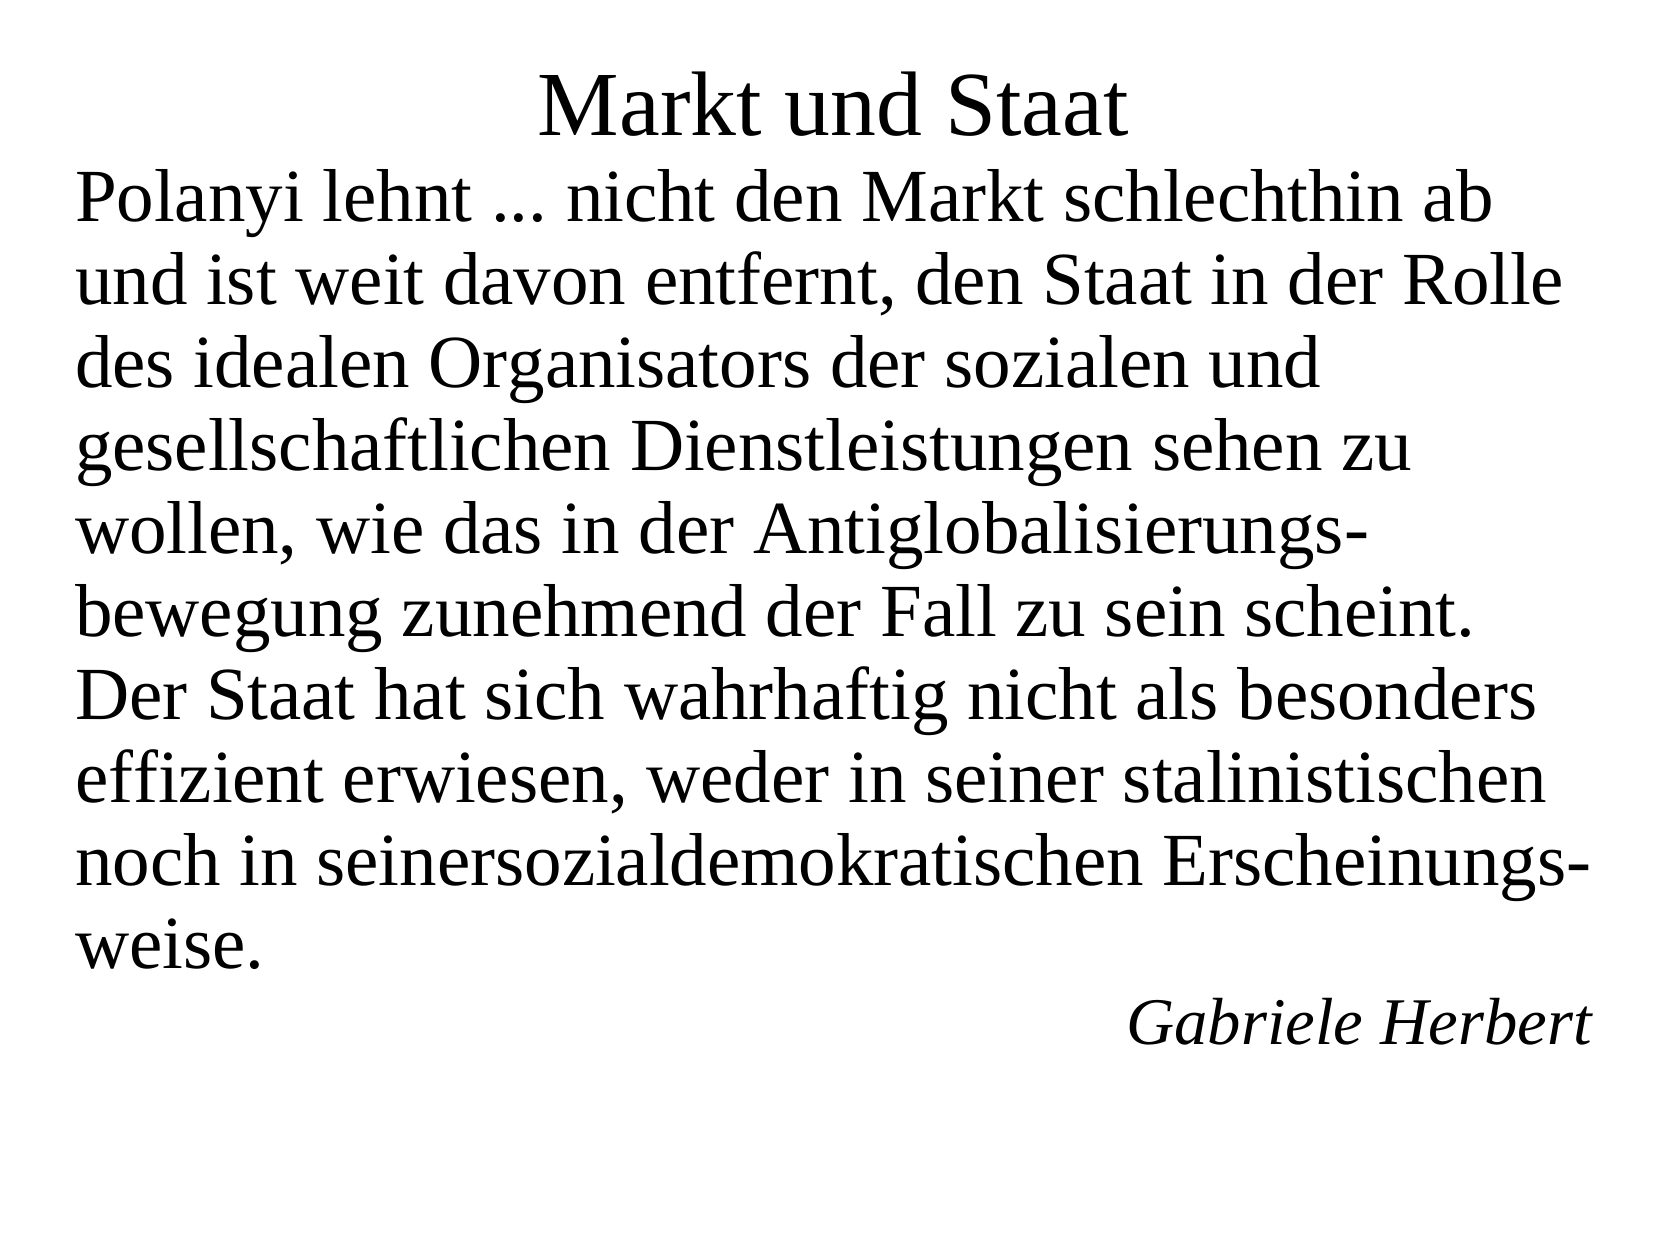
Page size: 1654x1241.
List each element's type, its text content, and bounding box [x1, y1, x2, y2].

text_box Markt und Staat Polanyi lehnt ... nicht den Markt schlechthin ab und ist weit davon entfernt, den Staat in der Rolle des idealen Organisators der sozialen und gesellschaftlichen Dienstleistungen sehen zu wollen, wie das in der Antiglobalisierungs-bewegung zunehmend der Fall zu sein scheint. Der Staat hat sich wahrhaftig nicht als besonders effizient erwiesen, weder in seiner stalinistischen noch in seinersozialdemokratischen Erscheinungs- weise. Gabriele Herbert [75, 53, 1595, 1169]
